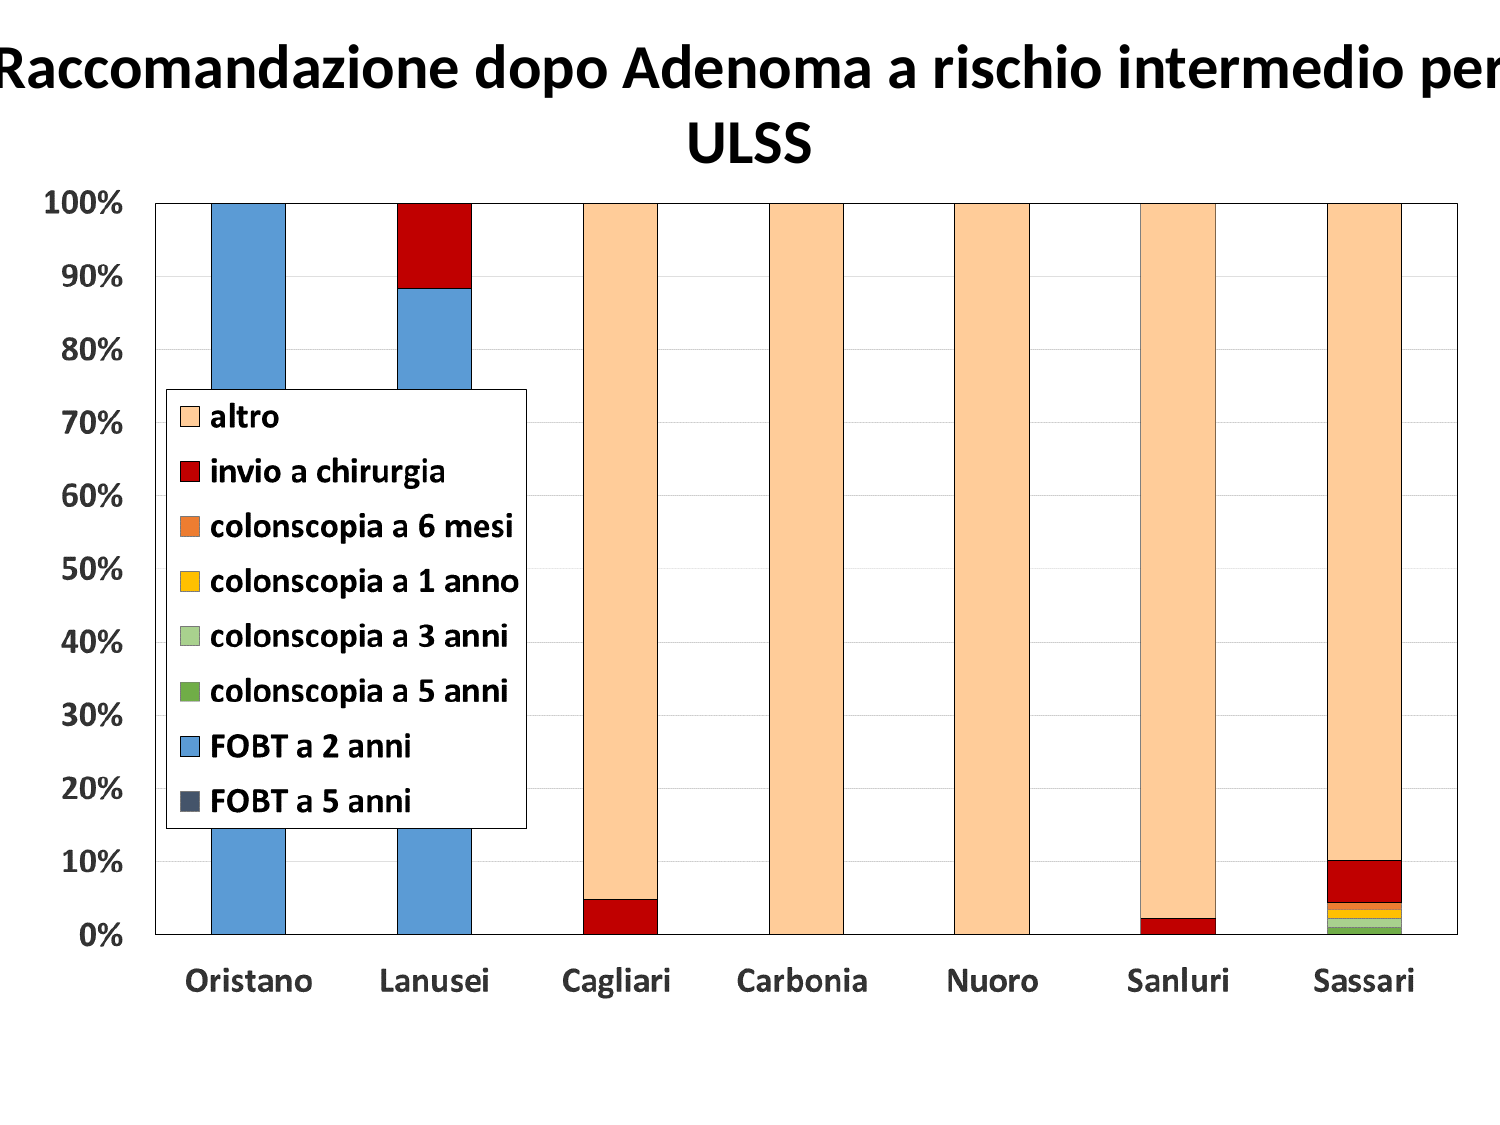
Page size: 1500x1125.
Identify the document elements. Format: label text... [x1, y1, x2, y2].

text_box Raccomandazione dopo Adenoma a rischio intermedio per ULSS [0, 18, 1500, 184]
picture [29, 171, 1479, 1118]
